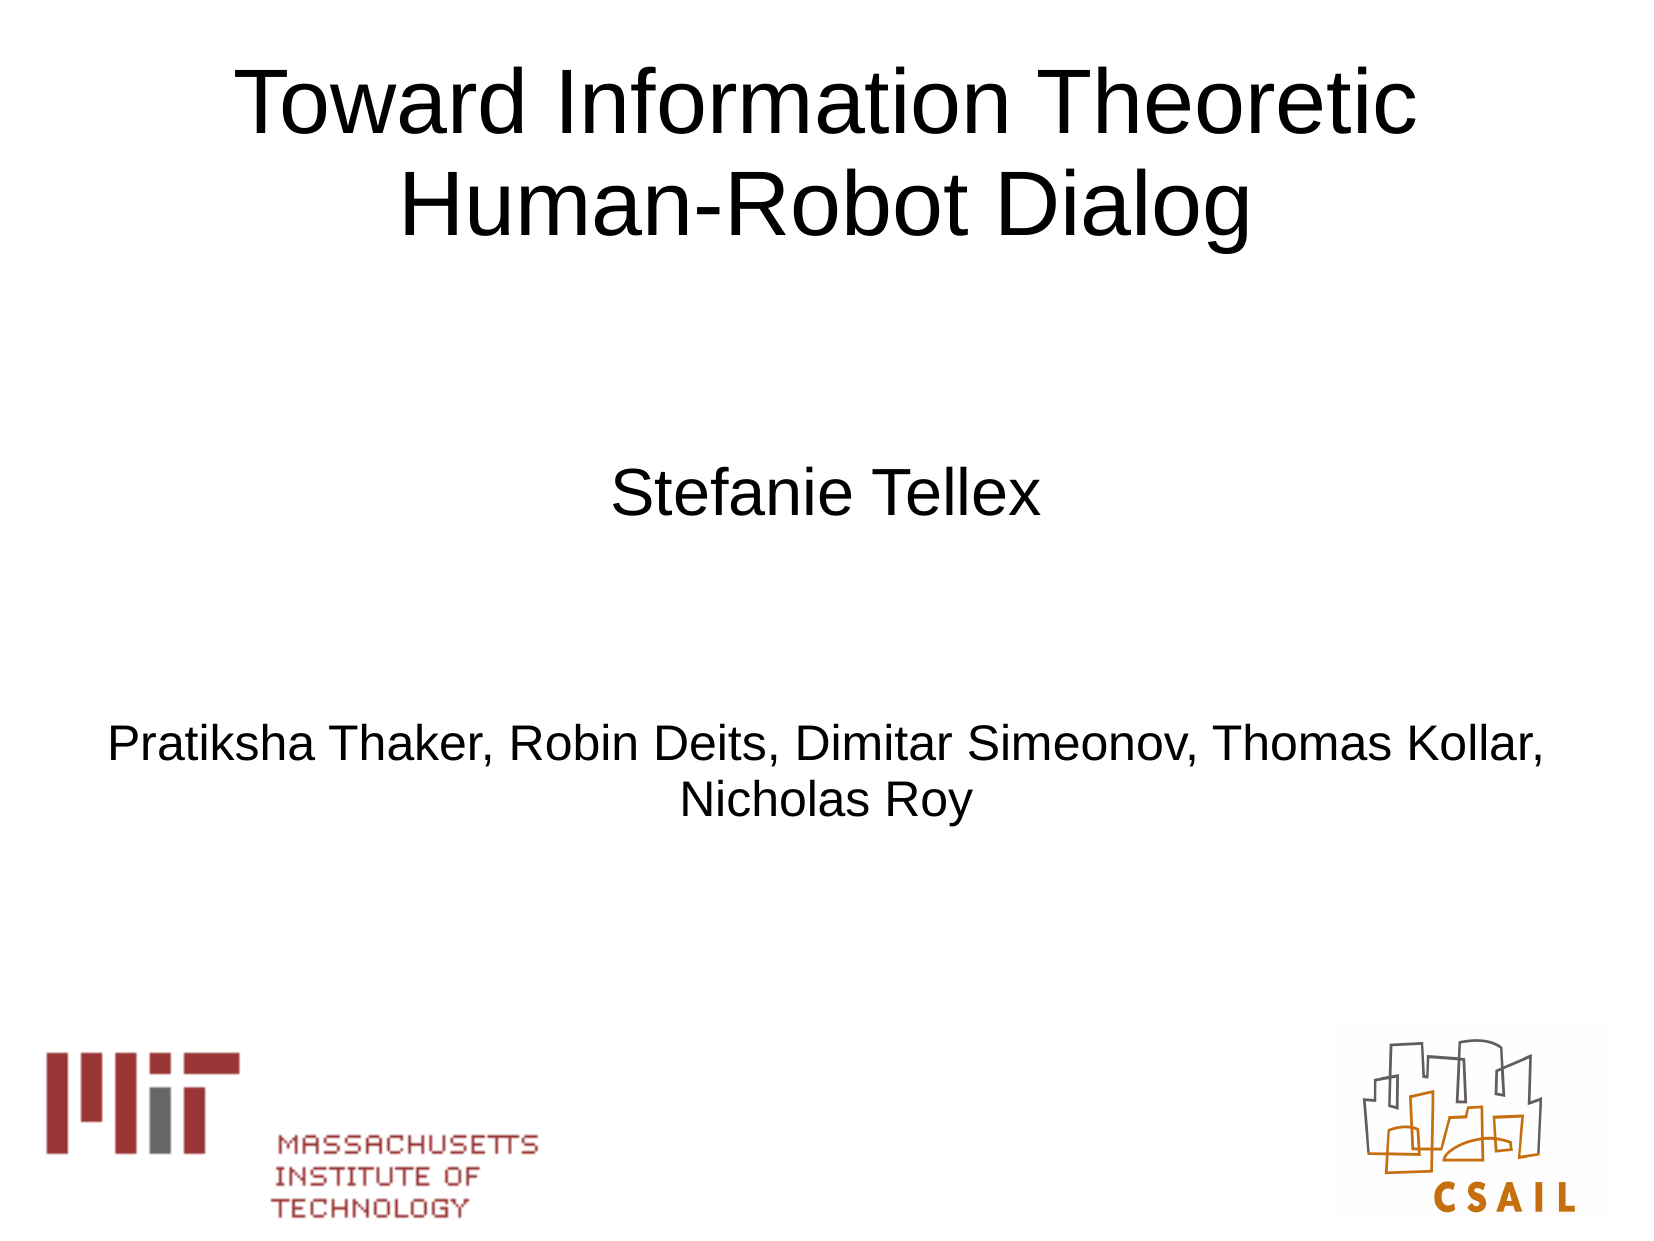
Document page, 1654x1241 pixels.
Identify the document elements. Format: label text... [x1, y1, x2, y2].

text_box Stefanie Tellex Pratiksha Thaker, Robin Deits, Dimitar Simeonov, Thomas Kollar, Nicholas Roy [82, 377, 1571, 1072]
picture [37, 1033, 549, 1229]
picture [1336, 1017, 1612, 1218]
title Toward Information Theoretic Human-Robot Dialog [82, 49, 1571, 257]
